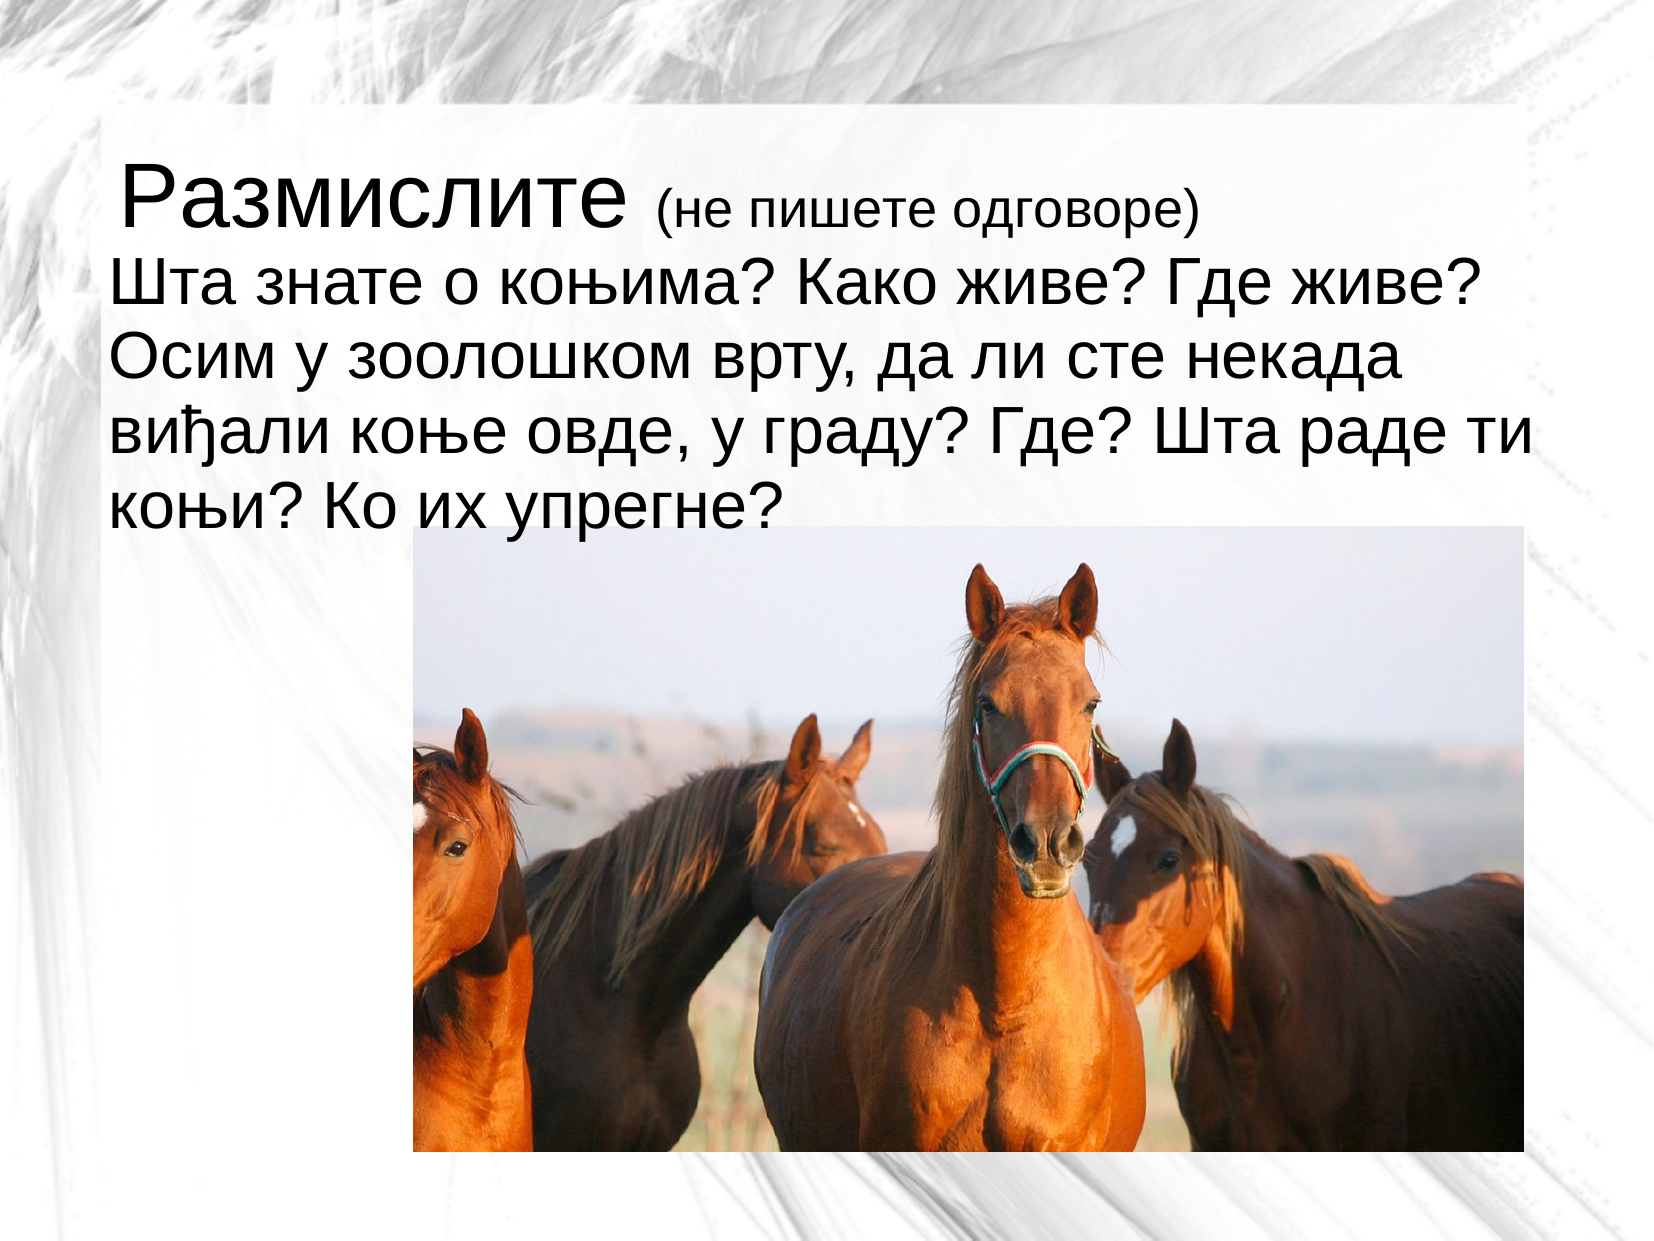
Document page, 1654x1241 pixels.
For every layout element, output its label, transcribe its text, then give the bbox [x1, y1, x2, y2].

title Размислите (не пишете одговоре) [118, 112, 1506, 281]
picture [0, 0, 1654, 1241]
text_box Шта знате о коњима? Како живе? Где живе? Осим у зоолошком врту, да ли сте некада виђали коње овде, у граду? Где? Шта раде ти коњи? Ко их упрегне? [93, 236, 1625, 598]
